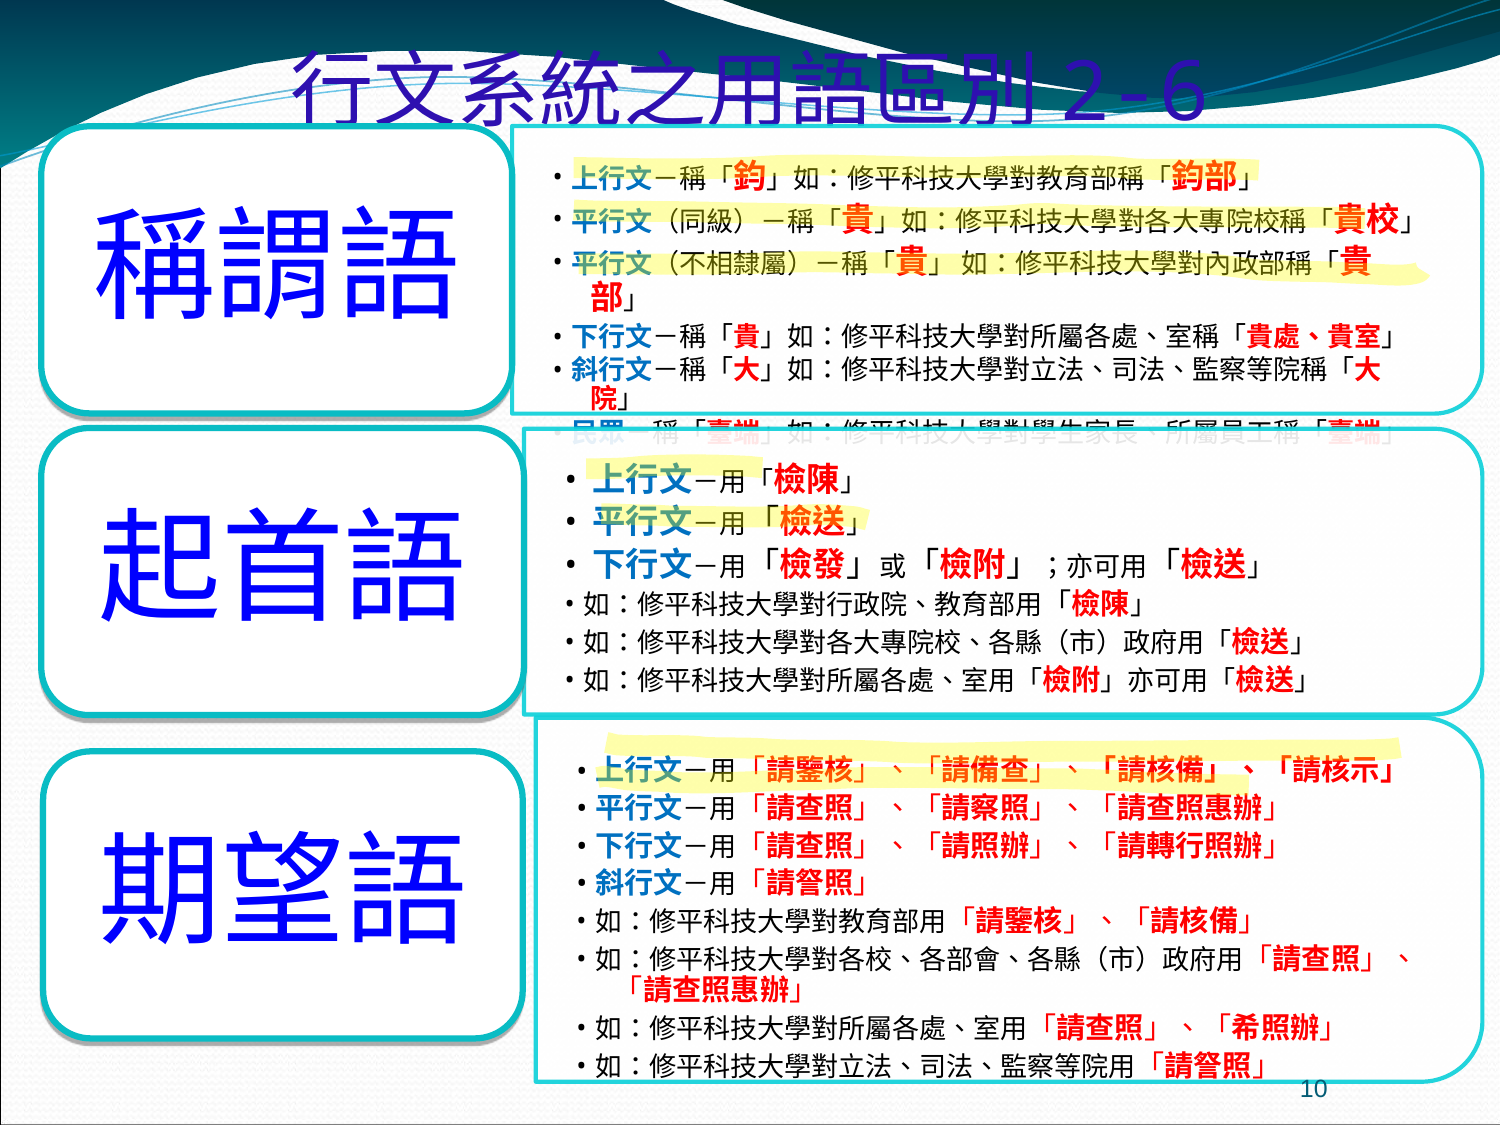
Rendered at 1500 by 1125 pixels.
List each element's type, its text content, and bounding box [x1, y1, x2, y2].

text_box 上行文－用「檢陳」 平行文－用「檢送」 下行文－用「檢發」或「檢附」；亦可用「檢送」 如：修平科技大學對行政院、教育部用「檢陳」 如：修平科技大學對各大專院校、各縣（市）政府用「檢送」 如：修平科技大學對所屬各處、室用「檢附」亦可用「檢送」 [523, 428, 1483, 715]
text_box 起首語 [41, 427, 524, 716]
text_box 期望語 [43, 751, 523, 1039]
text_box 稱謂語 [41, 126, 513, 414]
text_box 上行文－稱「鈞」如：修平科技大學對教育部稱「鈞部」 平行文（同級）－稱「貴」如：修平科技大學對各大專院校稱「貴校」 平行文（不相隸屬）－稱「貴」 如：修平科技大學對內政部稱「貴部」 下行文－稱「貴」如：修平科技大學對所屬各處、室稱「貴處、貴室」 斜行文－稱「大」如：修平科技大學對立法、司法、監察等院稱「大院」 民眾－稱「臺端」如：修平科技大學對學生家長、所屬員工稱「臺端」 [512, 125, 1483, 414]
title 行文系統之用語區別2-6 [75, 19, 1426, 138]
text_box 上行文－用「請鑒核」、「請備查」、「請核備」、「請核示」 平行文－用「請查照」、「請察照」、「請查照惠辦」 下行文－用「請查照」、「請照辦」、「請轉行照辦」 斜行文－用「請詧照」 如：修平科技大學對教育部用「請鑒核」、「請核備」 如：修平科技大學對各校、各部會、各縣（市）政府用「請查照」、「請查照惠辦」 如：修平科技大學對所屬各處、室用「請查照」、「希照辦」 如：修平科技大學對立法、司法、監察等院用「請詧照」 [535, 717, 1483, 1082]
text_box 10 [1299, 1042, 1426, 1103]
